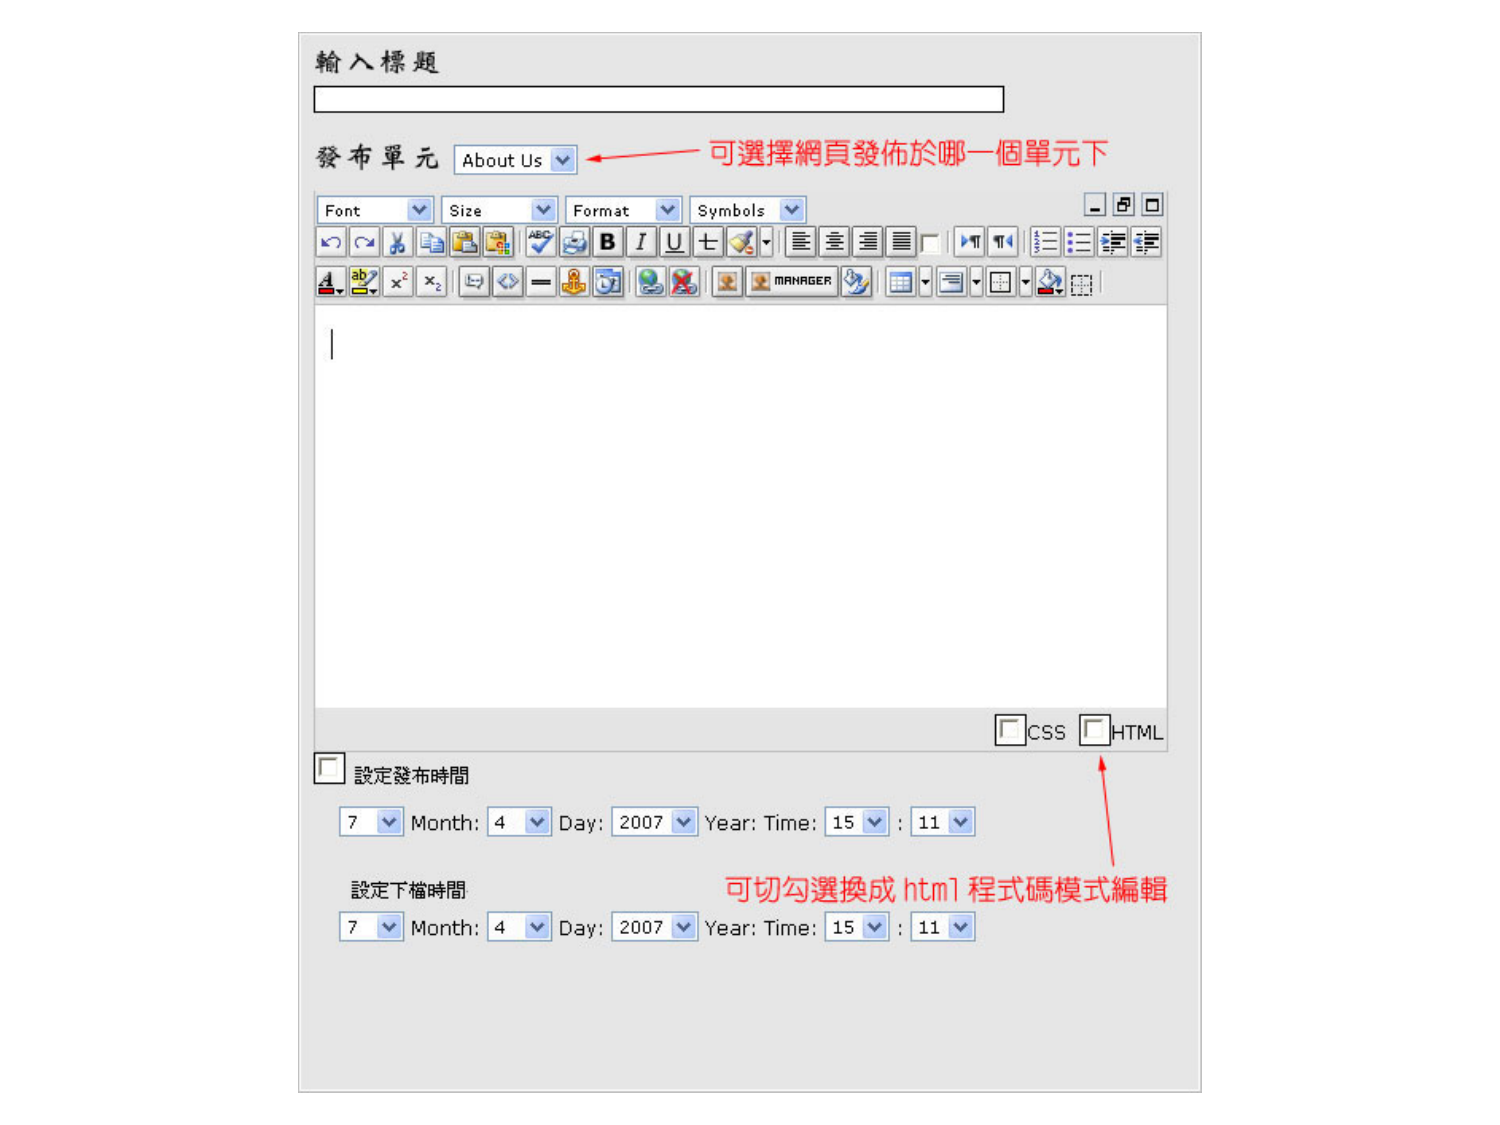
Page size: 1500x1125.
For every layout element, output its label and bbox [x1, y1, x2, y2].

picture [298, 32, 1202, 1093]
